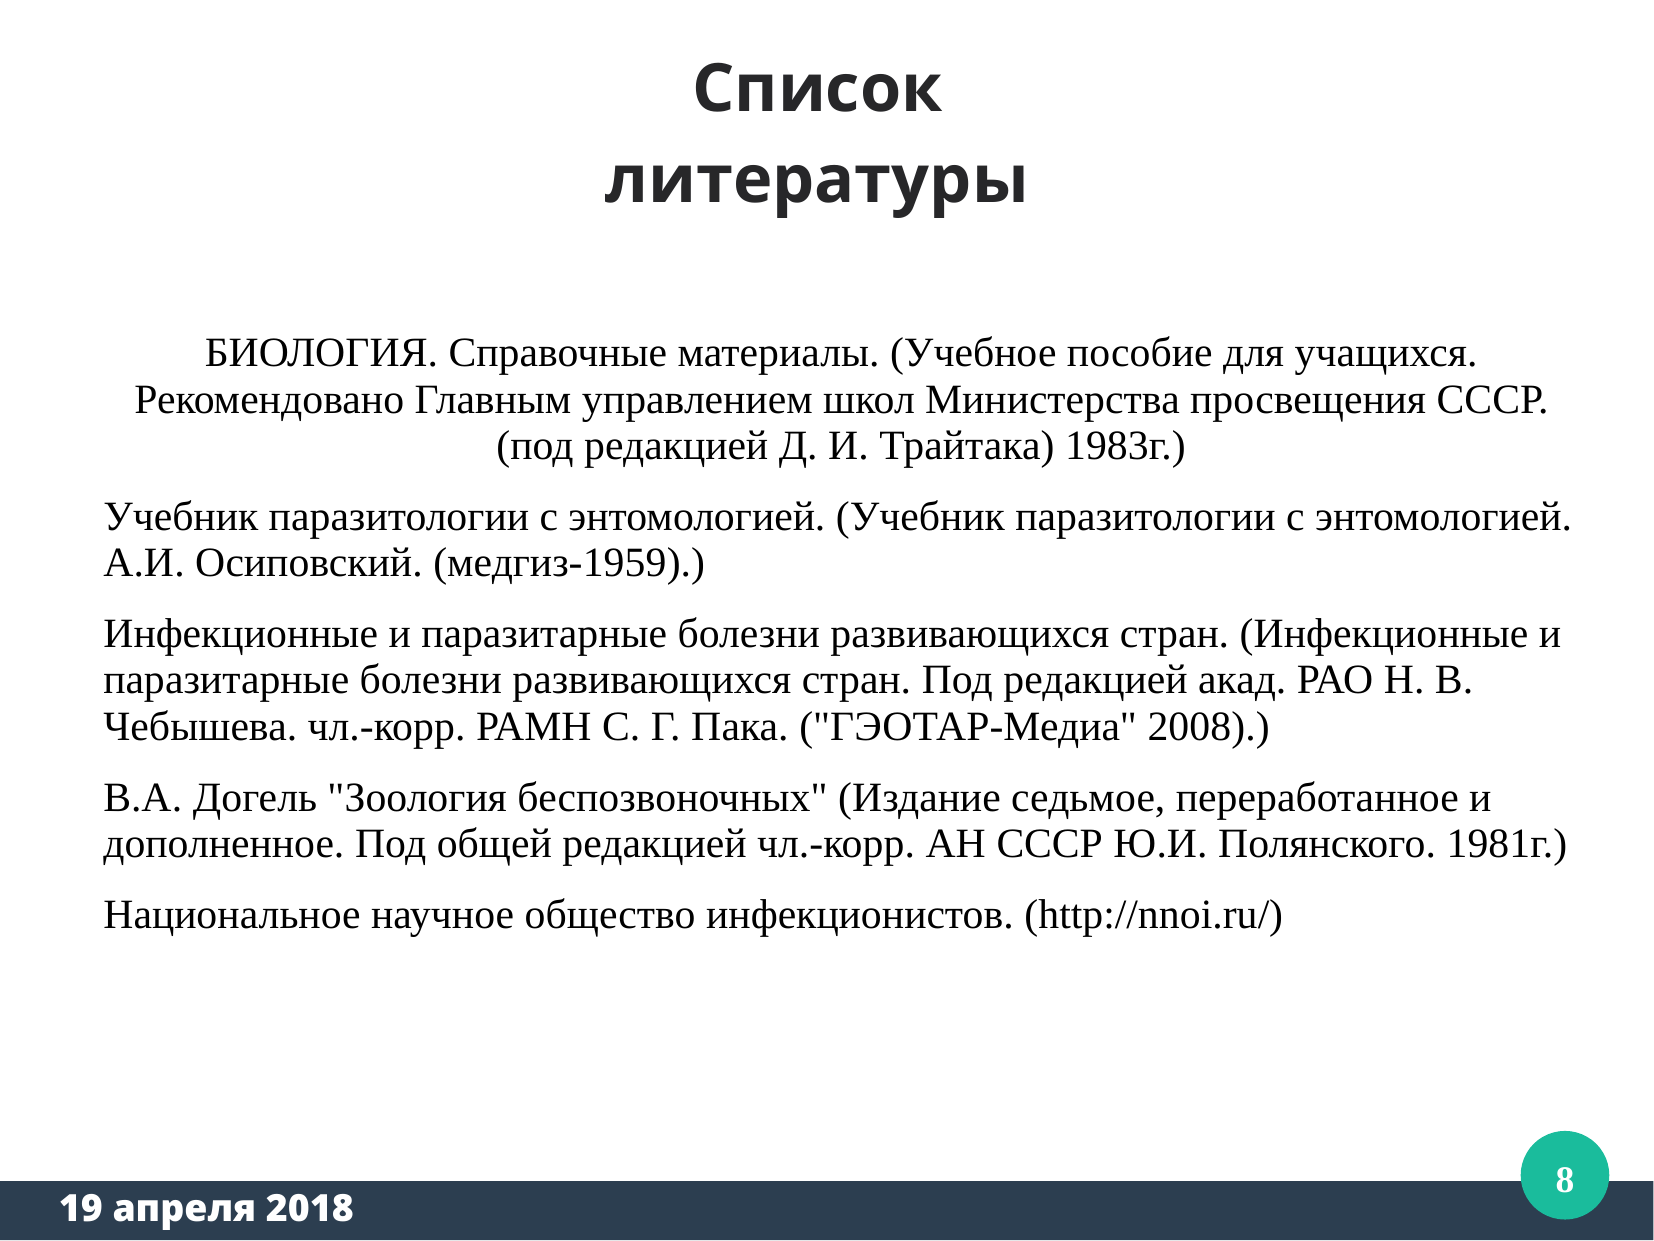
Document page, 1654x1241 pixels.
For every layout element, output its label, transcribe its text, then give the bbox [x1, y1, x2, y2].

text_box 8 [1505, 1151, 1625, 1211]
text_box БИОЛОГИЯ. Справочные материалы. (Учебное пособие для учащихся. Рекомендовано Главным управлением школ Министерства просвещения СССР. (под редакцией Д. И. Трайтака) 1983г.) Учебник паразитологии с энтомологией. (Учебник паразитологии с энтомологией. А.И. Осиповский. (медгиз-1959).) Инфекционные и паразитарные болезни развивающихся стран. (Инфекционные и паразитарные болезни развивающихся стран. Под редакцией акад. РАО Н. В. Чебышева. чл.-корр. РАМН С. Г. Пака. ("ГЭОТАР-Медиа" 2008).) В.А. Догель "Зоология беспозвоночных" (Издание седьмое, переработанное и дополненное. Под общей редакцией чл.-корр. АН СССР Ю.И. Полянского. 1981г.) Национальное научное общество инфекционистов. (http://nnoi.ru/) [88, 251, 1595, 1093]
text_box Список литературы [483, 32, 1152, 237]
